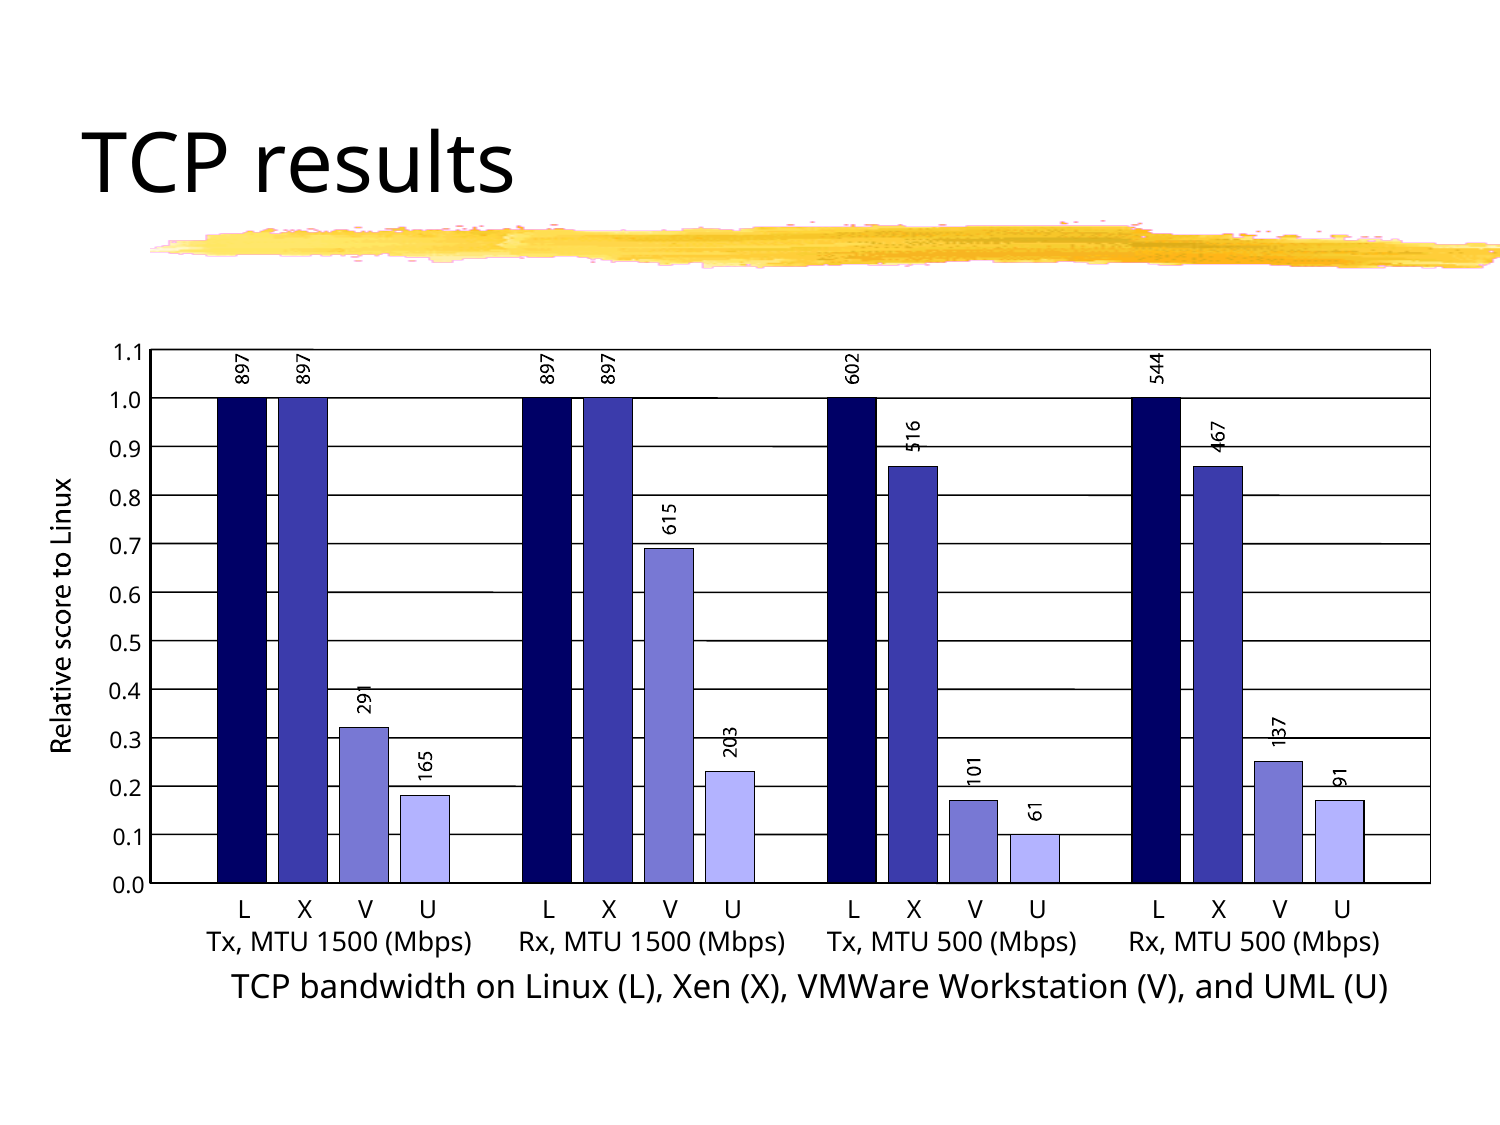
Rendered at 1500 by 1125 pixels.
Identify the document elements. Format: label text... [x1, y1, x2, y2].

text_box U [723, 892, 743, 923]
text_box [235, 364, 250, 374]
text_box [1271, 728, 1286, 737]
text_box [55, 724, 71, 738]
text_box [601, 364, 615, 374]
text_box [949, 800, 998, 882]
text_box [55, 625, 71, 638]
text_box [55, 703, 71, 716]
text_box Tx, MTU 500 (Mbps) [826, 923, 1077, 960]
text_box [357, 705, 371, 714]
text_box [905, 435, 920, 440]
text_box L [847, 892, 861, 923]
text_box 0.6 [108, 578, 142, 610]
text_box [418, 761, 433, 772]
text_box [723, 737, 737, 747]
text_box [1210, 431, 1225, 453]
text_box [662, 517, 676, 523]
text_box [217, 397, 267, 882]
text_box [1010, 834, 1060, 882]
text_box [905, 443, 920, 452]
text_box [235, 353, 249, 363]
text_box [235, 374, 250, 384]
text_box [52, 568, 71, 578]
text_box [1272, 717, 1286, 726]
text_box [357, 686, 371, 692]
text_box X [297, 892, 313, 923]
text_box L [237, 892, 251, 923]
text_box 0.9 [108, 433, 142, 465]
text_box V [358, 892, 374, 923]
text_box [1027, 804, 1042, 809]
text_box [845, 364, 860, 384]
text_box [644, 548, 694, 882]
text_box V [967, 892, 984, 923]
text_box Tx, MTU 1500 (Mbps) [206, 923, 472, 960]
text_box Rx, MTU 500 (Mbps) [1128, 923, 1380, 960]
text_box [1254, 761, 1303, 882]
text_box [540, 374, 555, 384]
text_box [540, 353, 554, 363]
text_box [888, 466, 938, 882]
text_box [1193, 466, 1243, 882]
text_box [418, 775, 432, 781]
text_box [357, 693, 372, 703]
text_box [55, 585, 71, 598]
text_box L [1151, 892, 1165, 923]
text_box [1027, 811, 1042, 821]
text_box Rx, MTU 1500 (Mbps) [518, 923, 786, 960]
text_box [56, 493, 71, 507]
text_box U [418, 892, 438, 923]
text_box 0.7 [109, 530, 142, 562]
text_box [1131, 397, 1181, 882]
text_box [827, 397, 877, 882]
text_box [1315, 800, 1364, 882]
text_box [540, 364, 555, 374]
text_box 0.2 [109, 772, 142, 804]
title TCP results [66, 37, 1342, 225]
text_box [1149, 353, 1164, 374]
text_box X [1211, 892, 1227, 923]
text_box U [1333, 892, 1352, 923]
text_box 0.0 [112, 869, 146, 901]
text_box [55, 609, 71, 624]
text_box [56, 526, 71, 530]
text_box L [542, 892, 556, 923]
text_box 1.1 [112, 335, 146, 367]
picture [150, 215, 1500, 279]
text_box [723, 727, 737, 736]
text_box [56, 671, 71, 686]
text_box [55, 639, 71, 649]
text_box [52, 693, 71, 702]
text_box [55, 657, 71, 671]
text_box V [1272, 892, 1288, 923]
text_box [49, 718, 71, 722]
text_box [296, 374, 310, 384]
text_box X [601, 892, 617, 923]
text_box [56, 687, 71, 691]
text_box 1.0 [108, 384, 142, 416]
text_box [400, 795, 450, 882]
text_box 0.3 [109, 723, 143, 756]
text_box [1332, 777, 1347, 787]
text_box [966, 766, 981, 776]
text_box 0.4 [108, 675, 142, 707]
text_box [1332, 770, 1347, 775]
text_box TCP bandwidth on Linux (L), Xen (X), VMWare Workstation (V), and UML (U) [230, 963, 1391, 1009]
text_box [967, 780, 981, 786]
text_box [845, 353, 859, 363]
text_box [296, 364, 310, 374]
text_box [1272, 741, 1286, 747]
text_box U [1028, 892, 1047, 923]
text_box [905, 421, 920, 431]
text_box X [906, 892, 922, 923]
text_box [1149, 375, 1164, 384]
text_box [601, 374, 615, 384]
text_box [55, 510, 71, 523]
text_box [583, 397, 633, 882]
text_box [55, 599, 71, 607]
text_box [278, 397, 328, 882]
text_box [1210, 421, 1225, 431]
text_box [296, 353, 310, 363]
text_box [50, 532, 71, 544]
text_box [55, 552, 71, 567]
text_box [723, 748, 737, 758]
text_box 0.5 [109, 626, 143, 659]
text_box V [663, 892, 679, 923]
text_box [662, 524, 677, 535]
text_box [662, 504, 677, 513]
text_box [418, 751, 433, 761]
text_box [56, 478, 71, 492]
text_box [601, 353, 615, 363]
text_box [50, 738, 71, 752]
text_box [339, 727, 389, 882]
text_box 0.8 [108, 481, 142, 513]
text_box [522, 397, 572, 882]
text_box [967, 759, 981, 764]
text_box [705, 771, 755, 882]
text_box 0.1 [112, 821, 146, 853]
